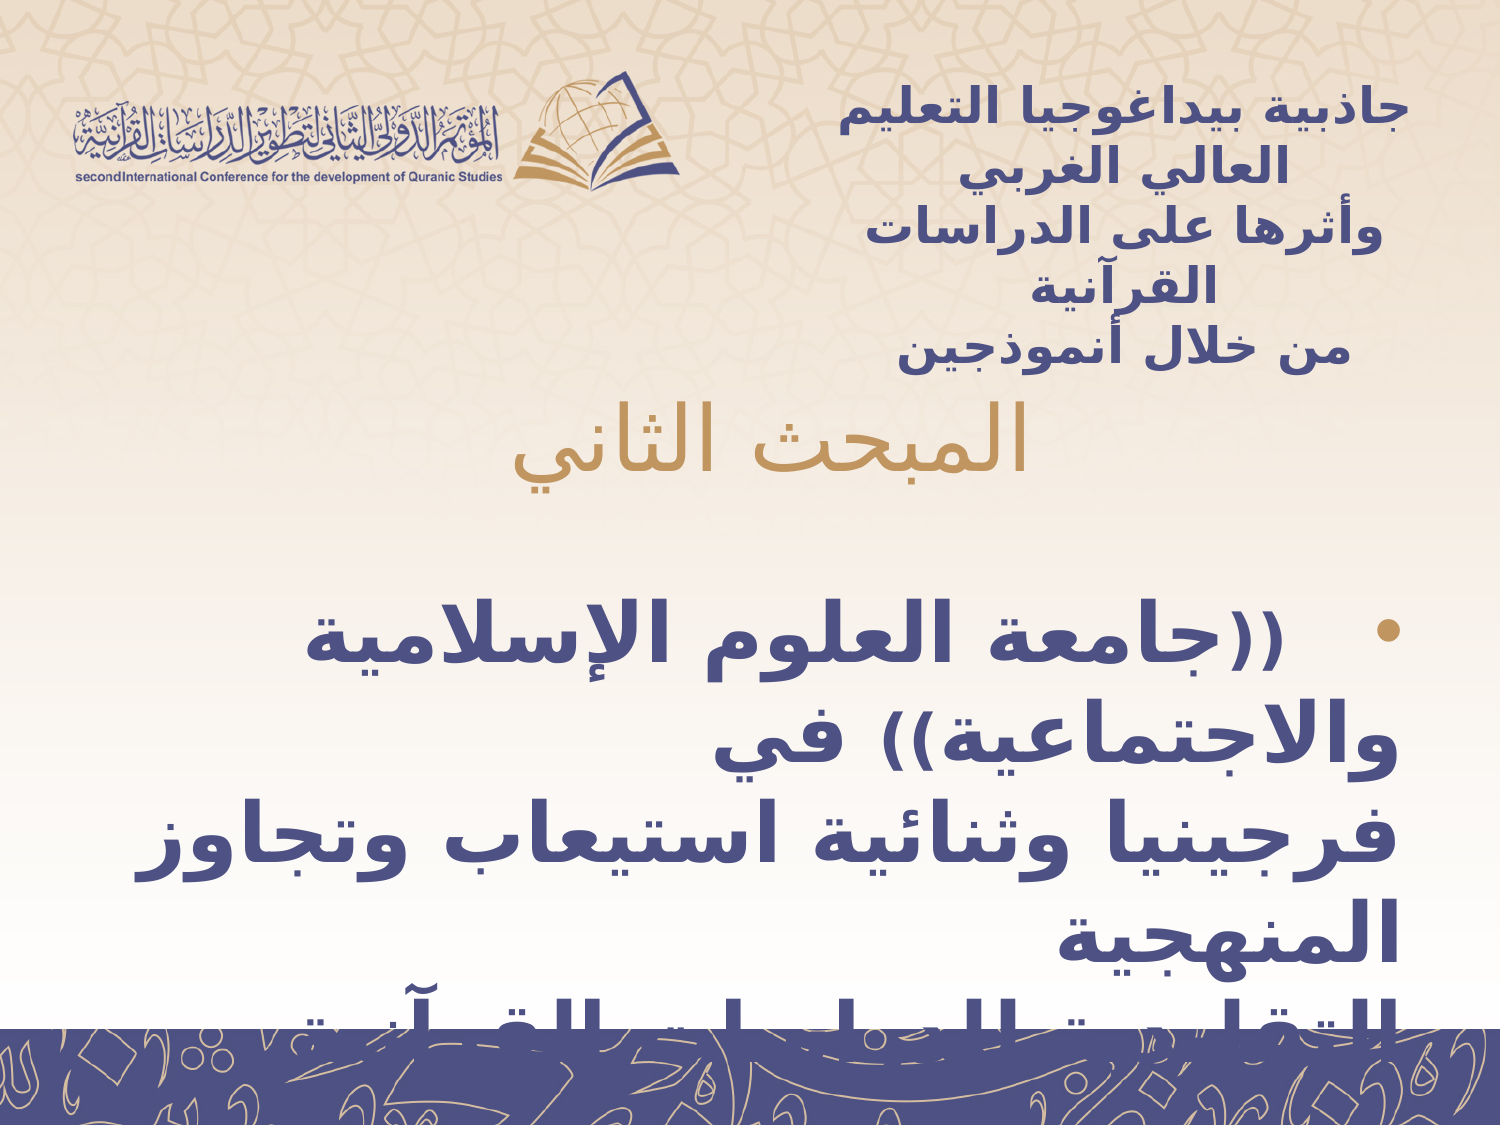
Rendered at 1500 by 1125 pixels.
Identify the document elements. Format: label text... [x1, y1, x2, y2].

text_box المبحث الثاني ((جامعة العلوم الإسلامية والاجتماعية)) في فرجينيا وثنائية استيعاب وتجاوز المنهجية التقليدية للدراسات القرآنية. [123, 371, 1436, 892]
text_box جاذبية بيداغوجيا التعليم العالي الغربي وأثرها على الدراسات القرآنية من خلال أنموذجين [750, 66, 1500, 381]
picture [0, 0, 1500, 1125]
